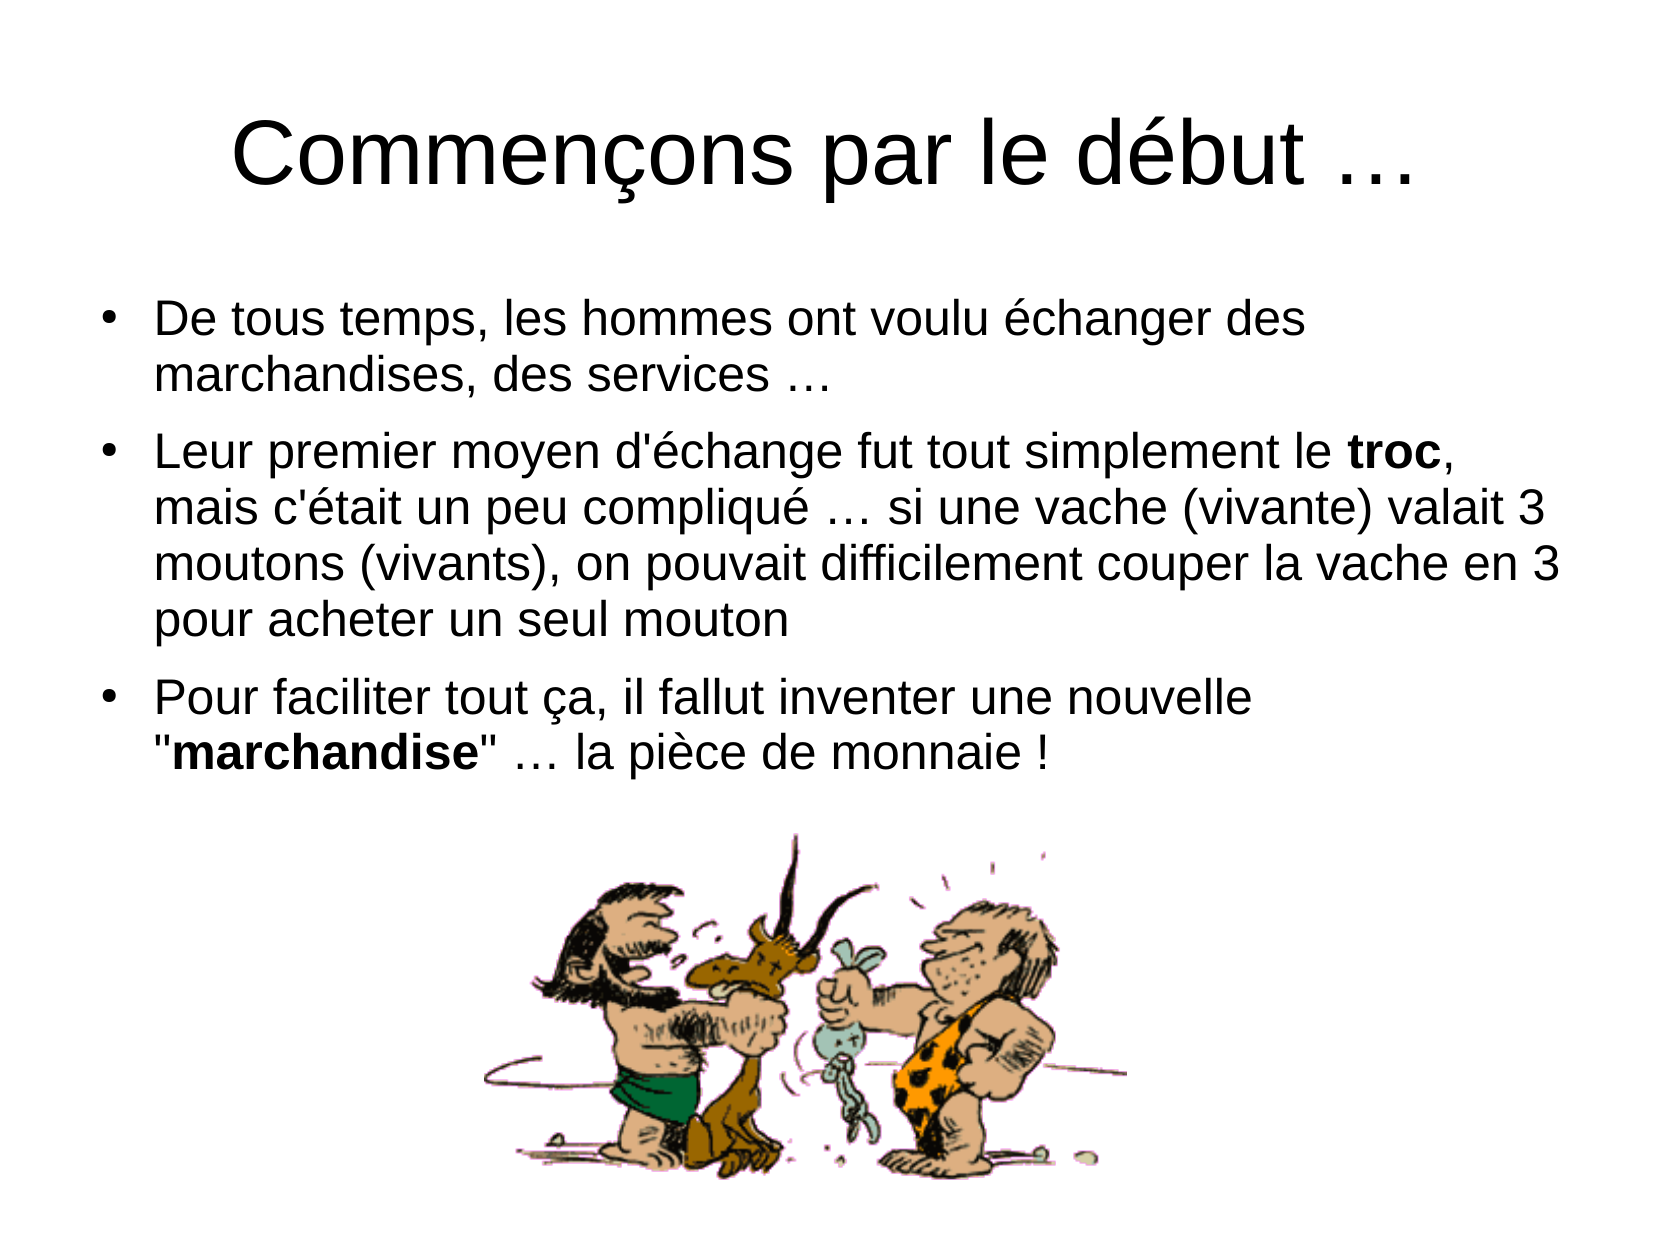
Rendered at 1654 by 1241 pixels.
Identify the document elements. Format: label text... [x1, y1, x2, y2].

picture [484, 826, 1127, 1182]
list De tous temps, les hommes ont voulu échanger des marchandises, des services … Leur premier moyen d'échange fut tout simplement le troc, mais c'était un peu compliqué … si une vache (vivante) valait 3 moutons (vivants), on pouvait difficilement couper la vache en 3 pour acheter un seul mouton Pour faciliter tout ça, il fallut inventer une nouvelle "marchandise" … la pièce de monnaie ! [82, 290, 1571, 1137]
title Commençons par le début … [82, 56, 1571, 250]
